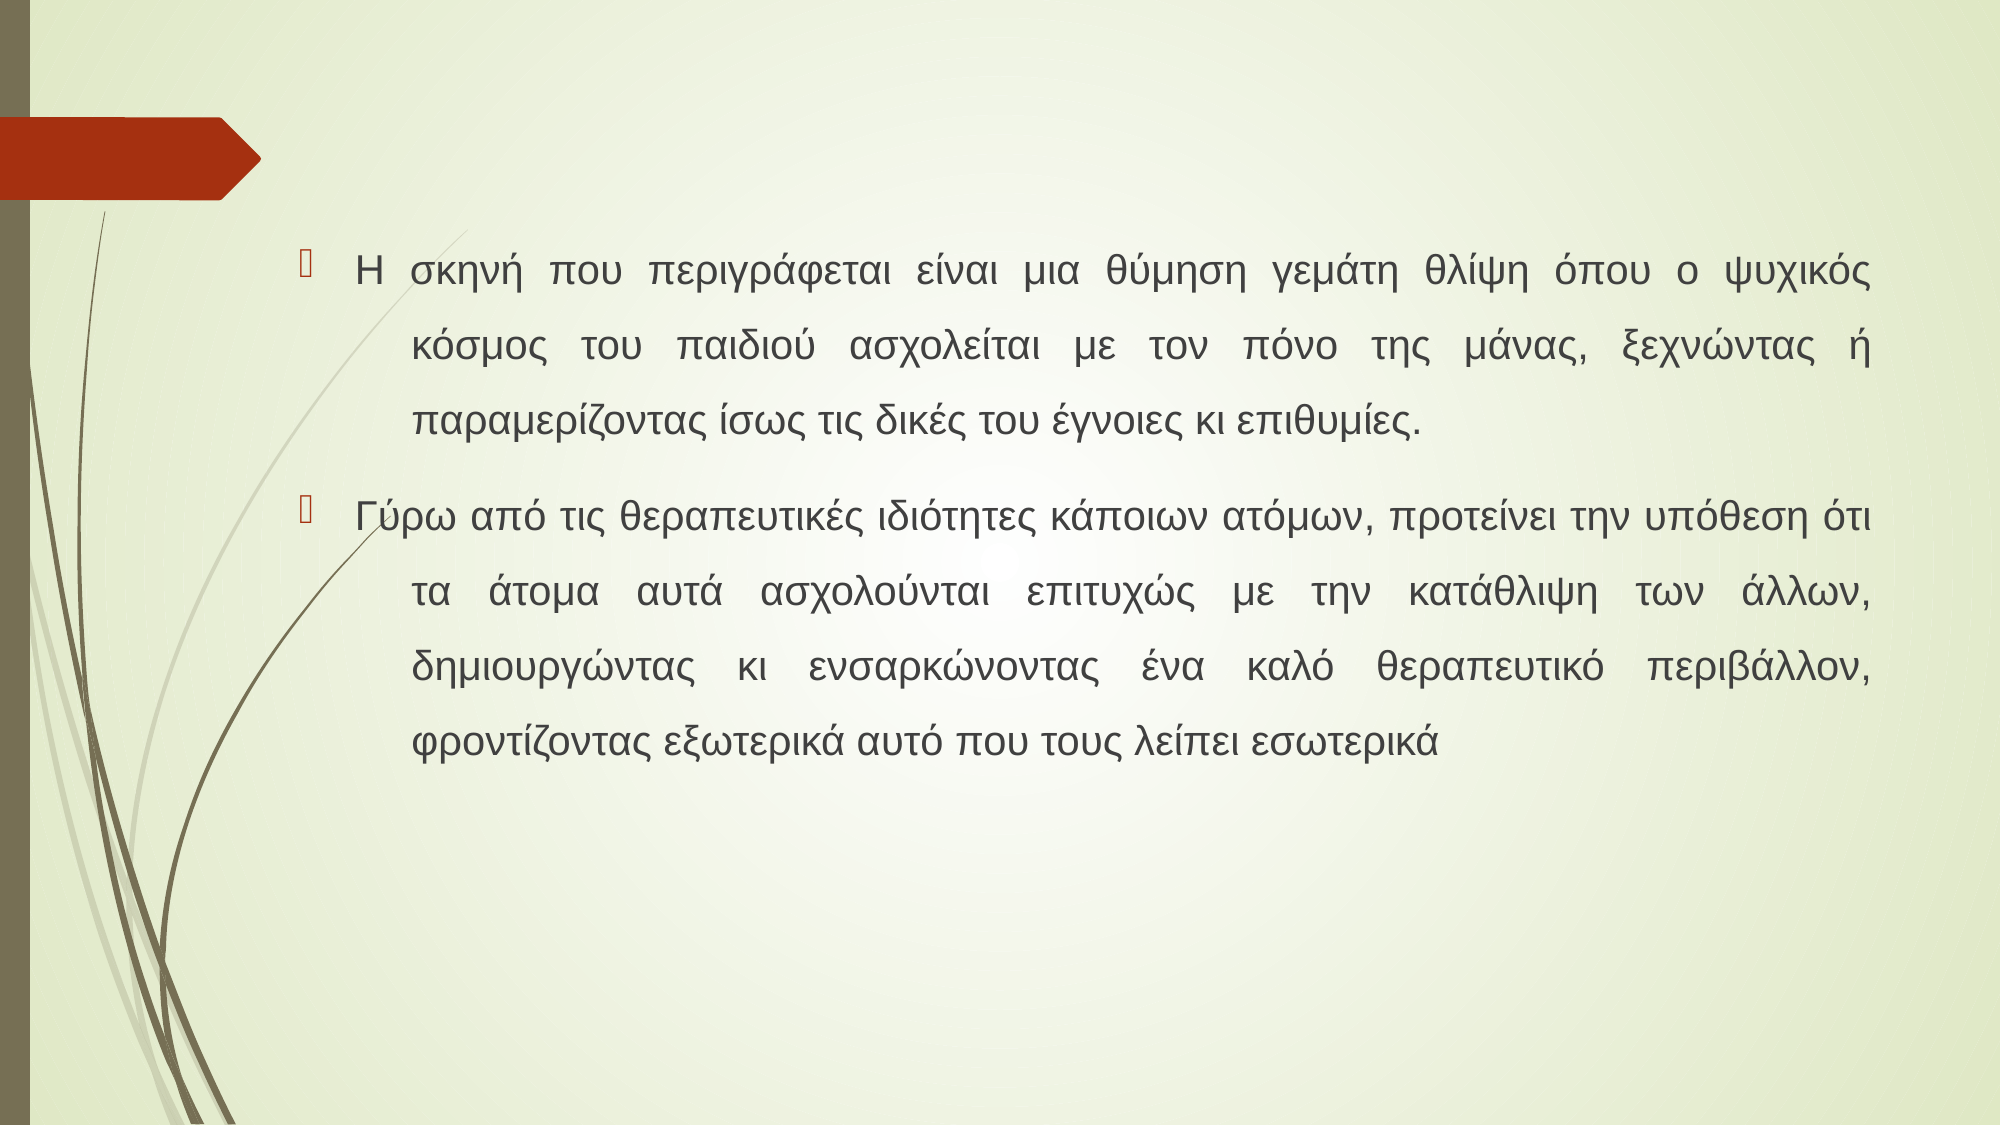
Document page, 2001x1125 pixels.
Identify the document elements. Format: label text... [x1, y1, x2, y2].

list Η σκηνή που περιγράφεται είναι μια θύμηση γεμάτη θλίψη όπου ο ψυχικός κόσμος του παιδιού ασχολείται με τον πόνο της μάνας, ξεχνώντας ή παραμερίζοντας ίσως τις δικές του έγνοιες κι επιθυμίες. Γύρω από τις θεραπευτικές ιδιότητες κάποιων ατόμων, προτείνει την υπόθεση ότι τα άτομα αυτά ασχολούνται επιτυχώς με την κατάθλιψη των άλλων, δημιουργώντας κι ενσαρκώνοντας ένα καλό θεραπευτικό περιβάλλον, φροντίζοντας εξωτερικά αυτό που τους λείπει εσωτερικά [283, 210, 1888, 1009]
